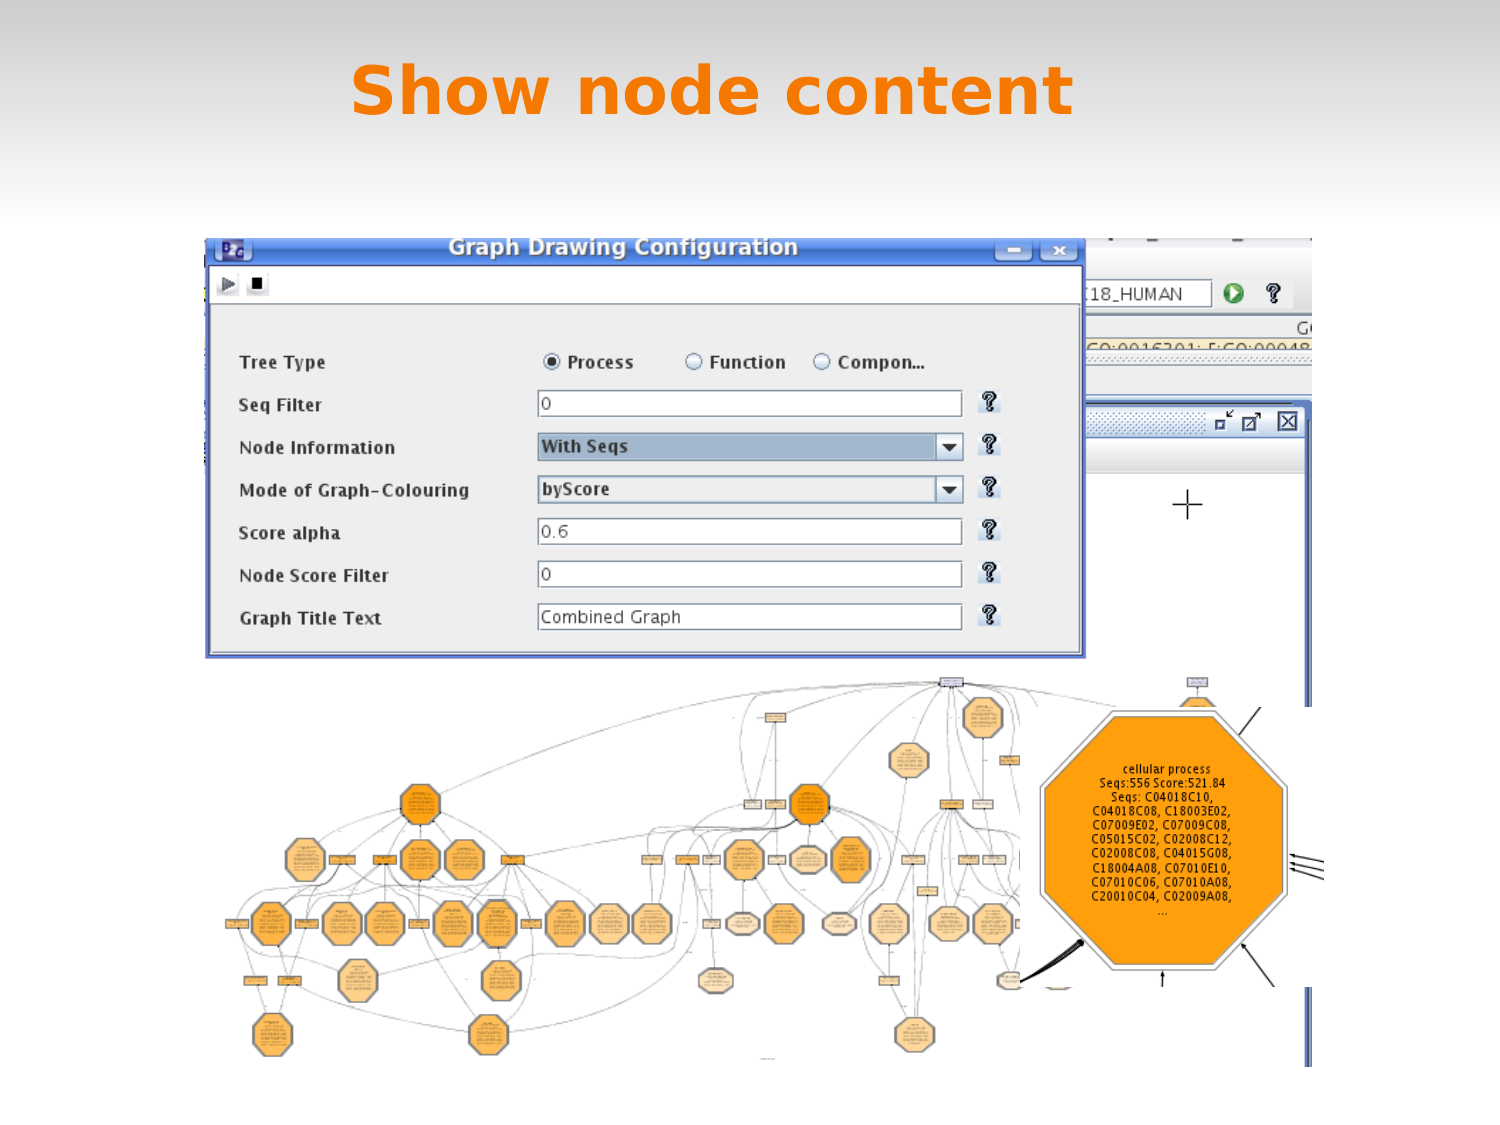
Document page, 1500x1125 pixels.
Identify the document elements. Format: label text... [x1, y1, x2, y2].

title Show node content [44, 29, 1380, 155]
picture [204, 238, 1324, 1067]
